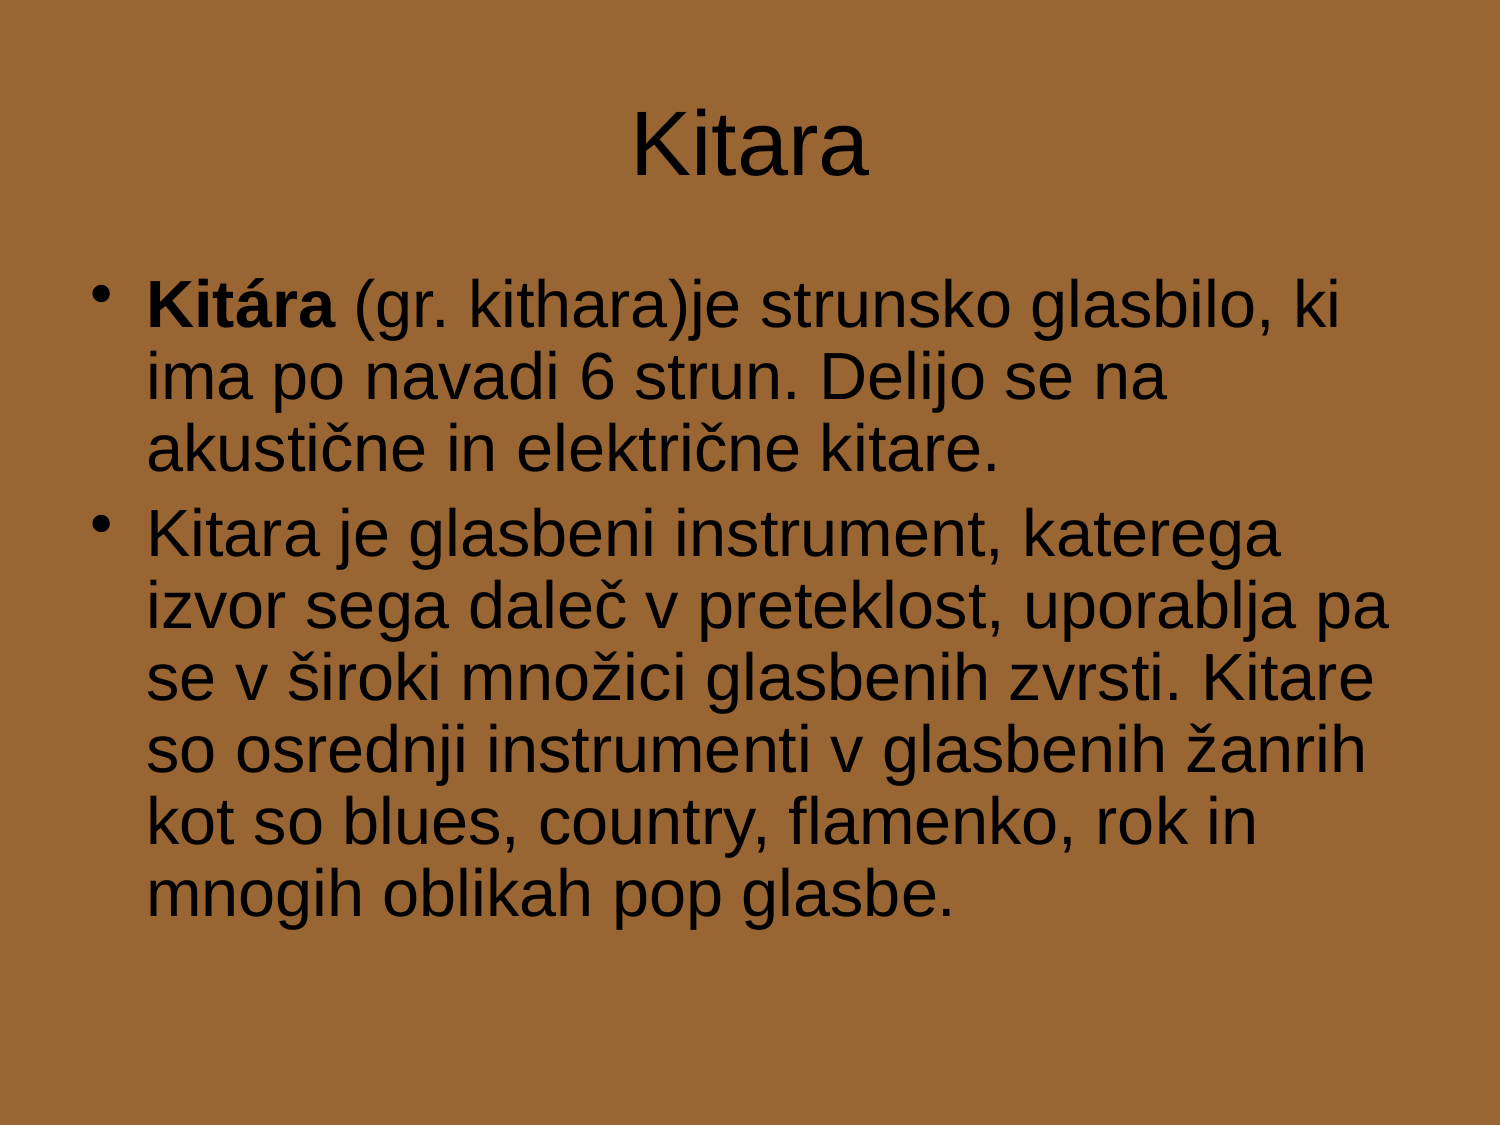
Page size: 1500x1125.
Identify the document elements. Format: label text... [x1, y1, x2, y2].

title Kitara [75, 45, 1425, 233]
list Kitára (gr. kithara)je strunsko glasbilo, ki ima po navadi 6 strun. Delijo se na akustične in električne kitare. Kitara je glasbeni instrument, katerega izvor sega daleč v preteklost, uporablja pa se v široki množici glasbenih zvrsti. Kitare so osrednji instrumenti v glasbenih žanrih kot so blues, country, flamenko, rok in mnogih oblikah pop glasbe. [75, 262, 1425, 1005]
